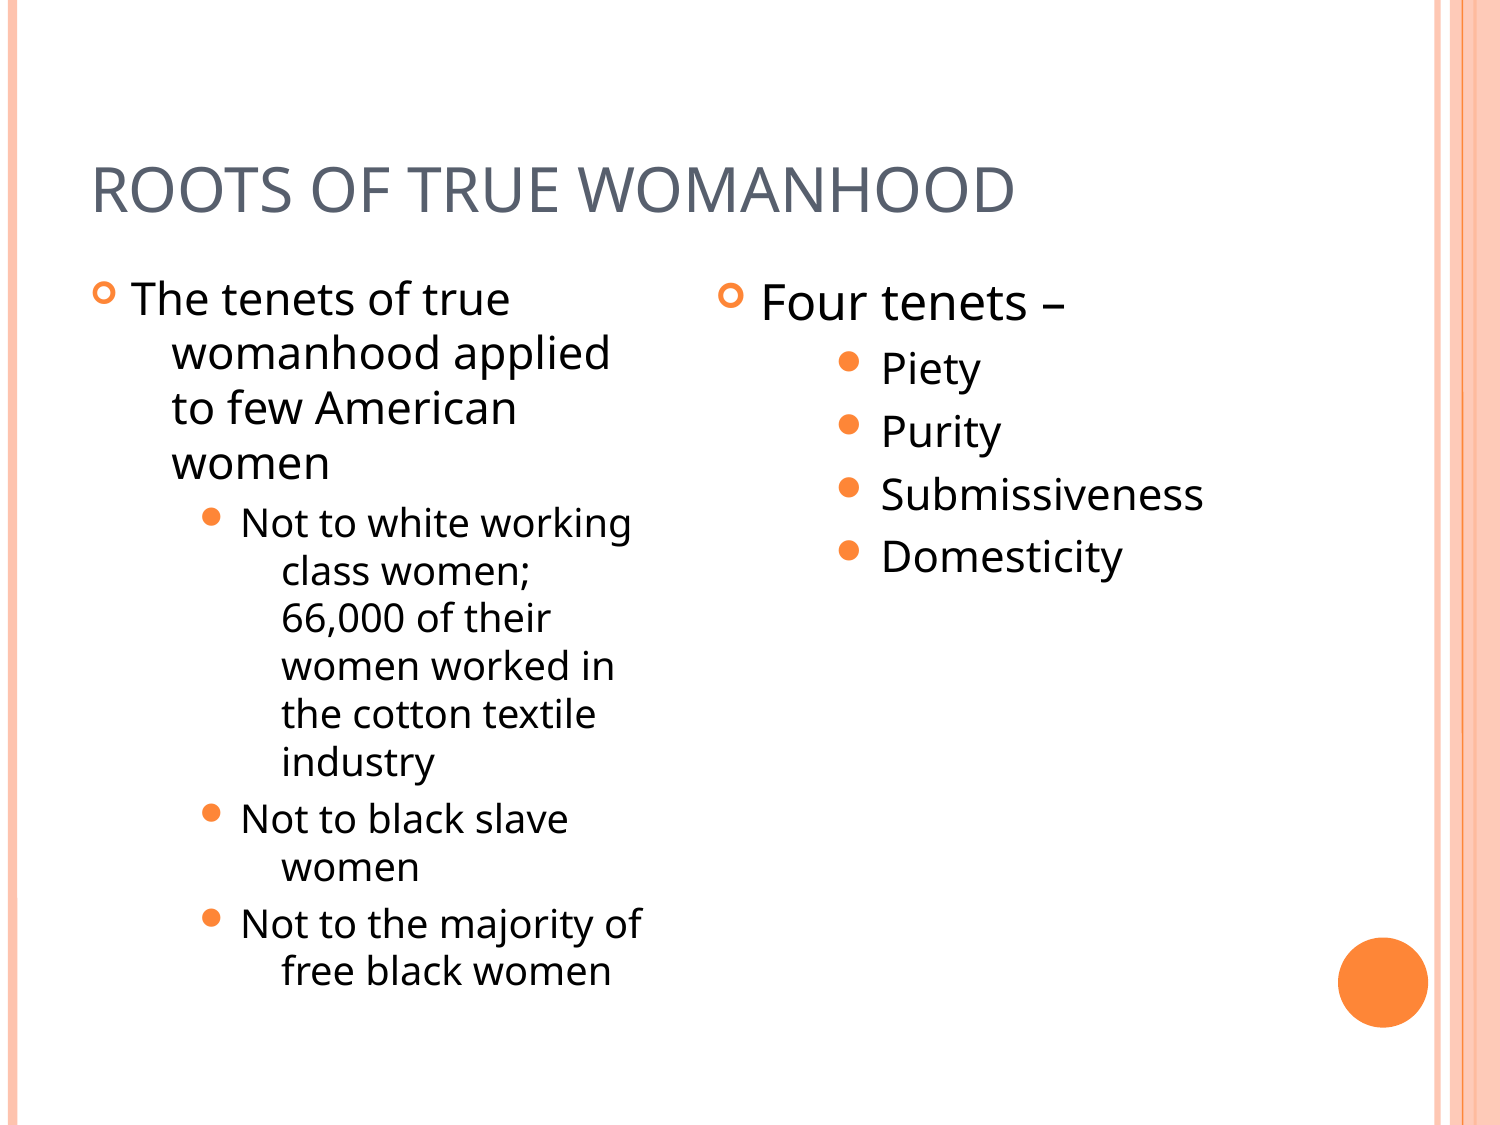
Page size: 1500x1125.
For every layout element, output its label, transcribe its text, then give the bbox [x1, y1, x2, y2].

title Roots of True Womanhood [75, 45, 1300, 233]
list The tenets of true womanhood applied to few American women Not to white working class women; 66,000 of their women worked in the cotton textile industry Not to black slave women Not to the majority of free black women [75, 262, 676, 1013]
list Four tenets – Piety Purity Submissiveness Domesticity [700, 262, 1301, 1013]
